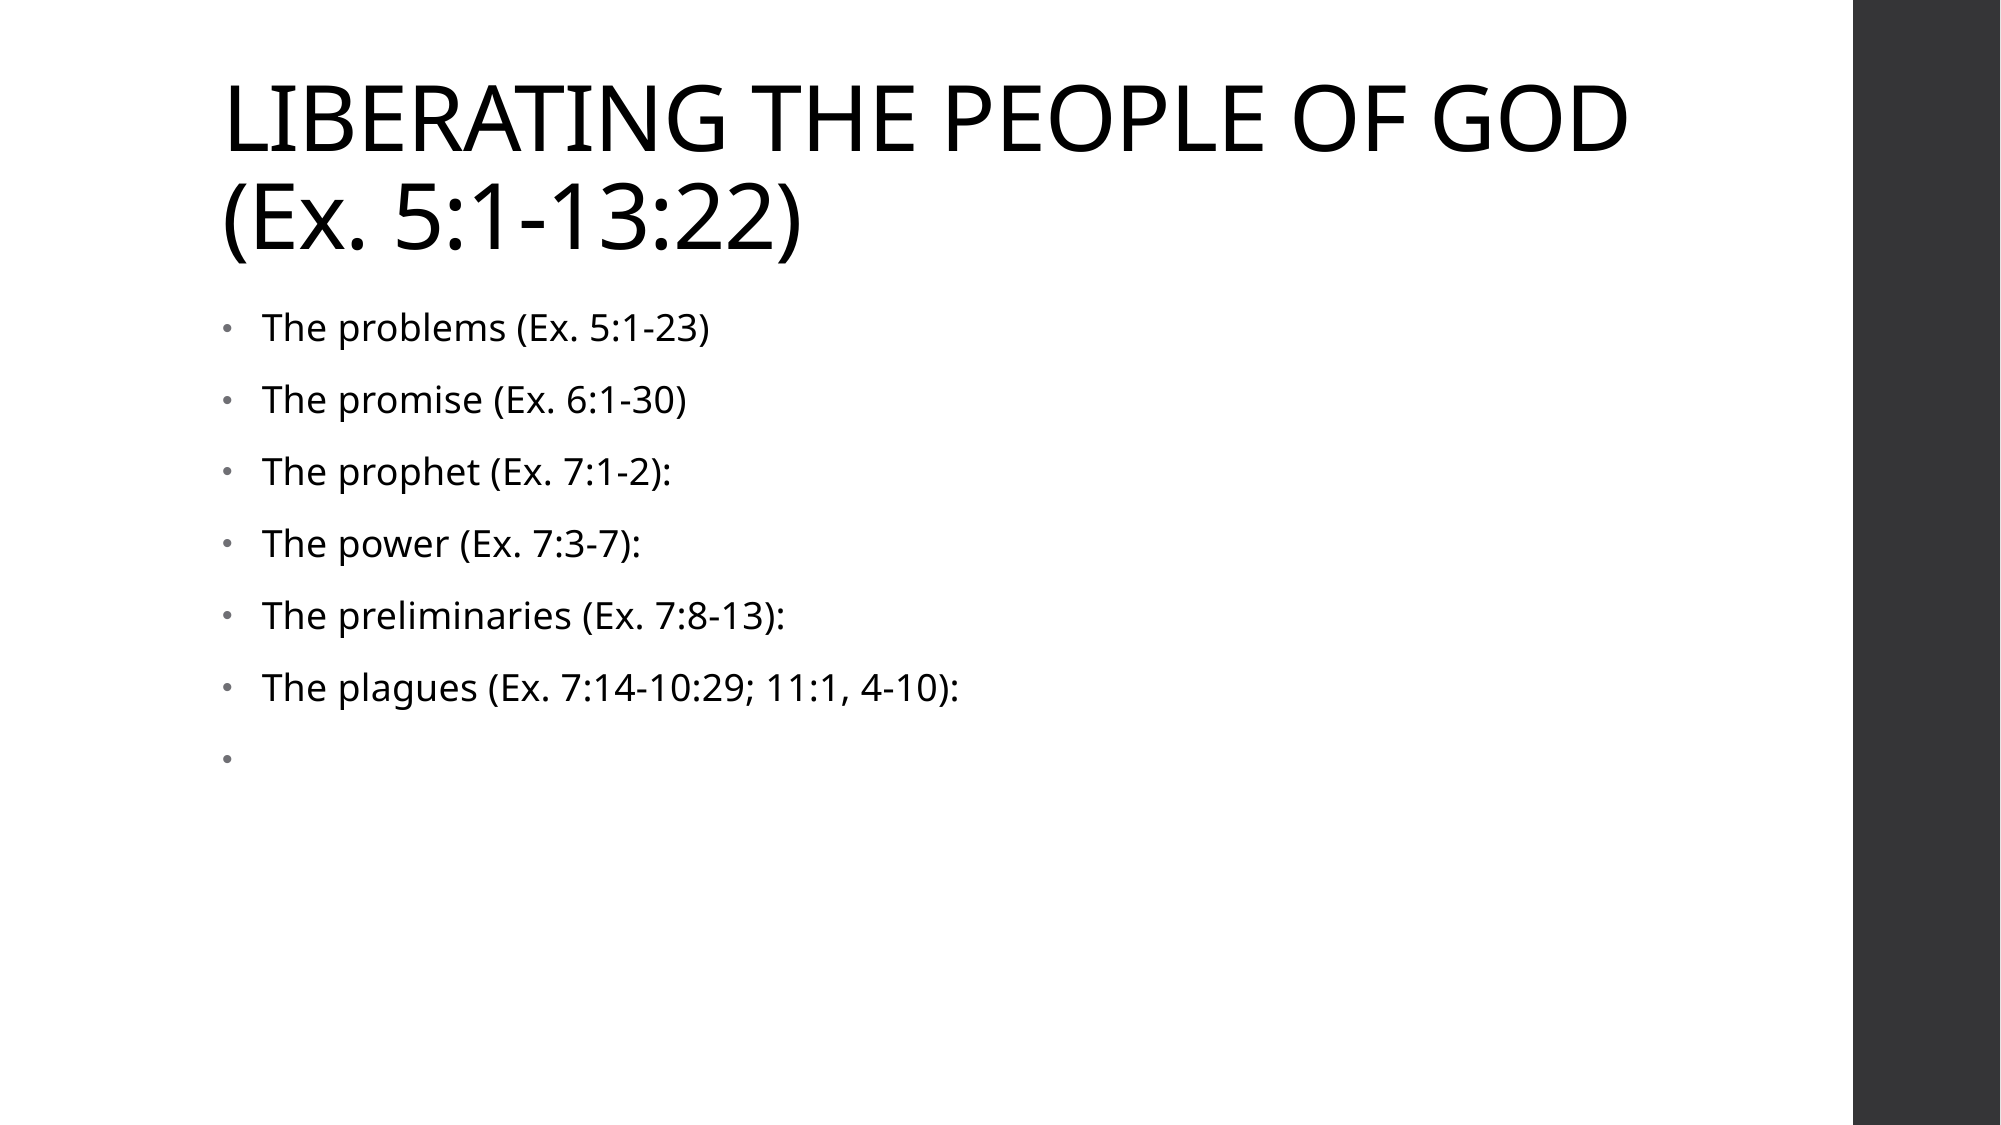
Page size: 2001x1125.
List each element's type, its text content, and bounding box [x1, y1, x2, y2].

title LIBERATING THE PEOPLE OF GOD (Ex. 5:1-13:22) [206, 60, 1797, 278]
list The problems (Ex. 5:1-23) The promise (Ex. 6:1-30) The prophet (Ex. 7:1-2): The power (Ex. 7:3-7): The preliminaries (Ex. 7:8-13): The plagues (Ex. 7:14-10:29; 11:1, 4-10): [206, 299, 1617, 1014]
